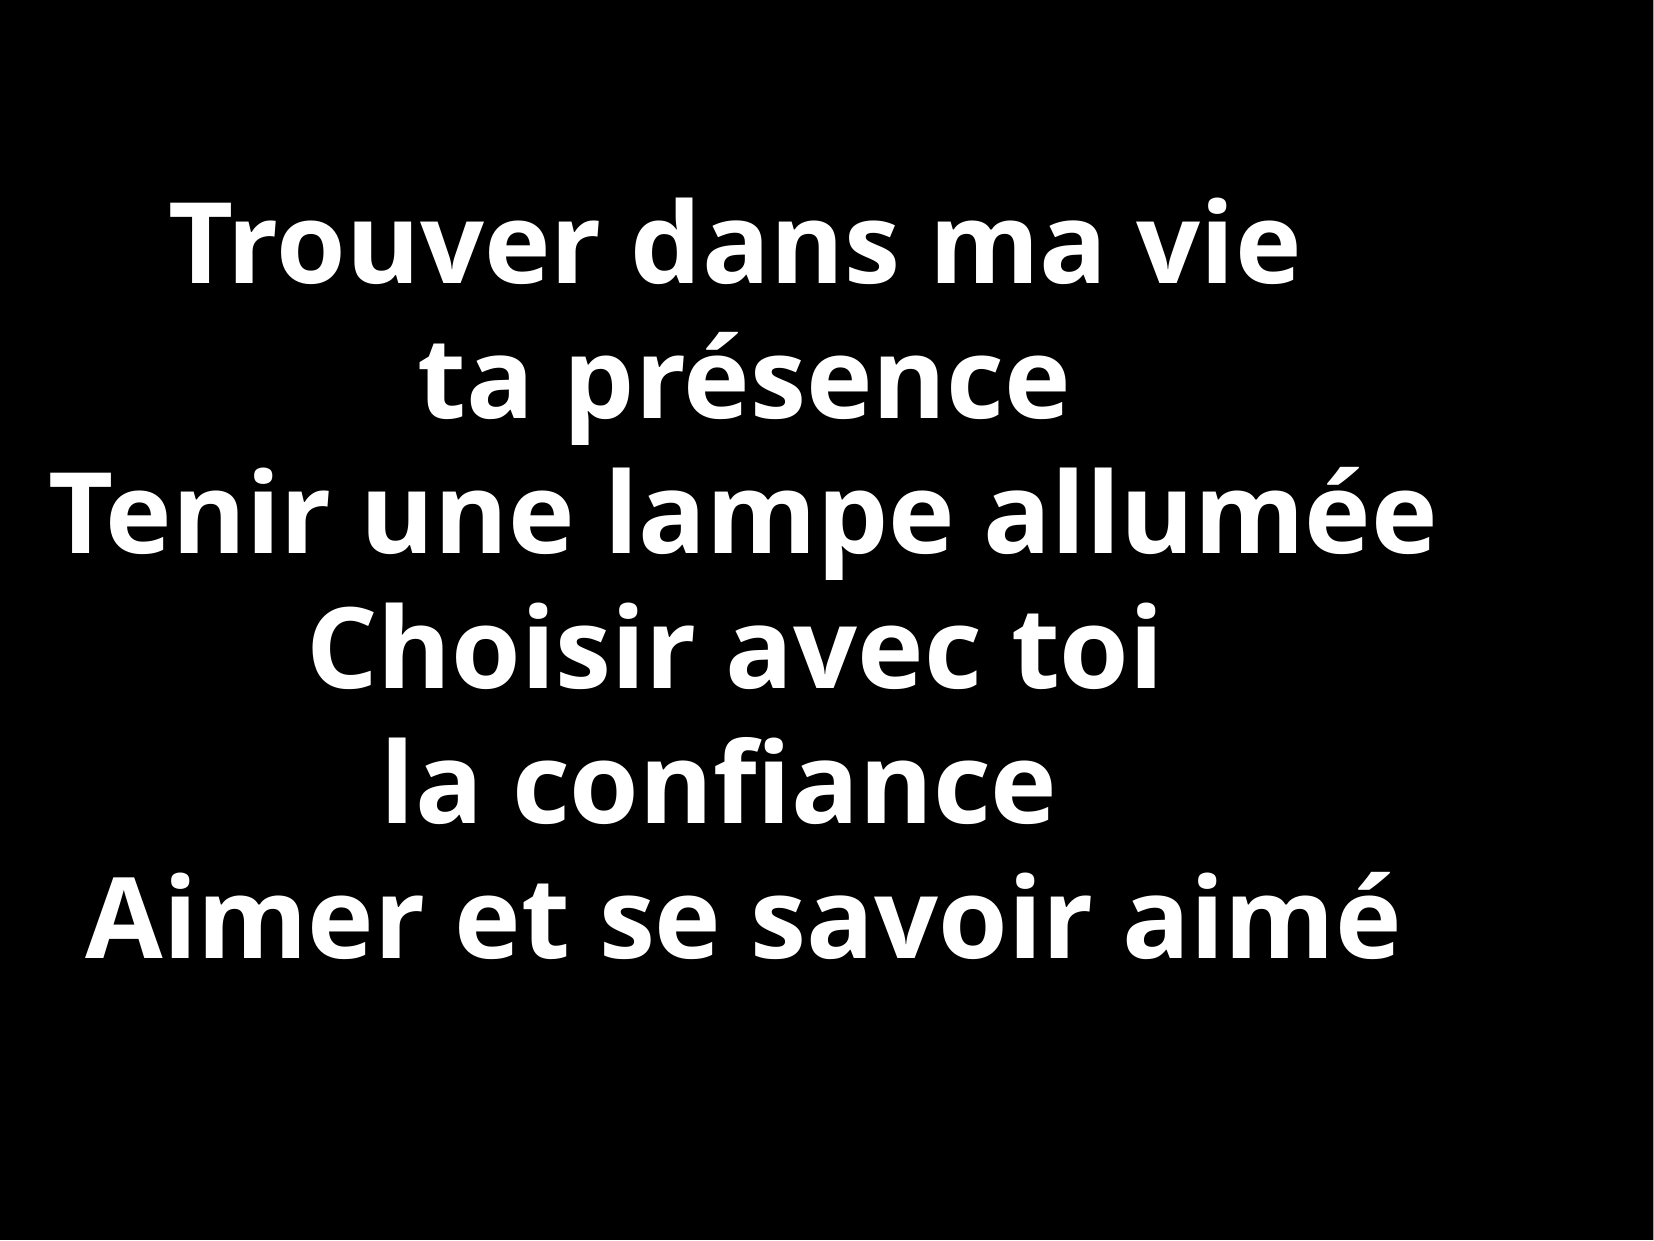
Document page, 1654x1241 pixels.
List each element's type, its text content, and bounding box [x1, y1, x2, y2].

text_box Trouver dans ma vie ta présence Tenir une lampe allumée Choisir avec toi la confiance Aimer et se savoir aimé [0, 314, 1501, 839]
